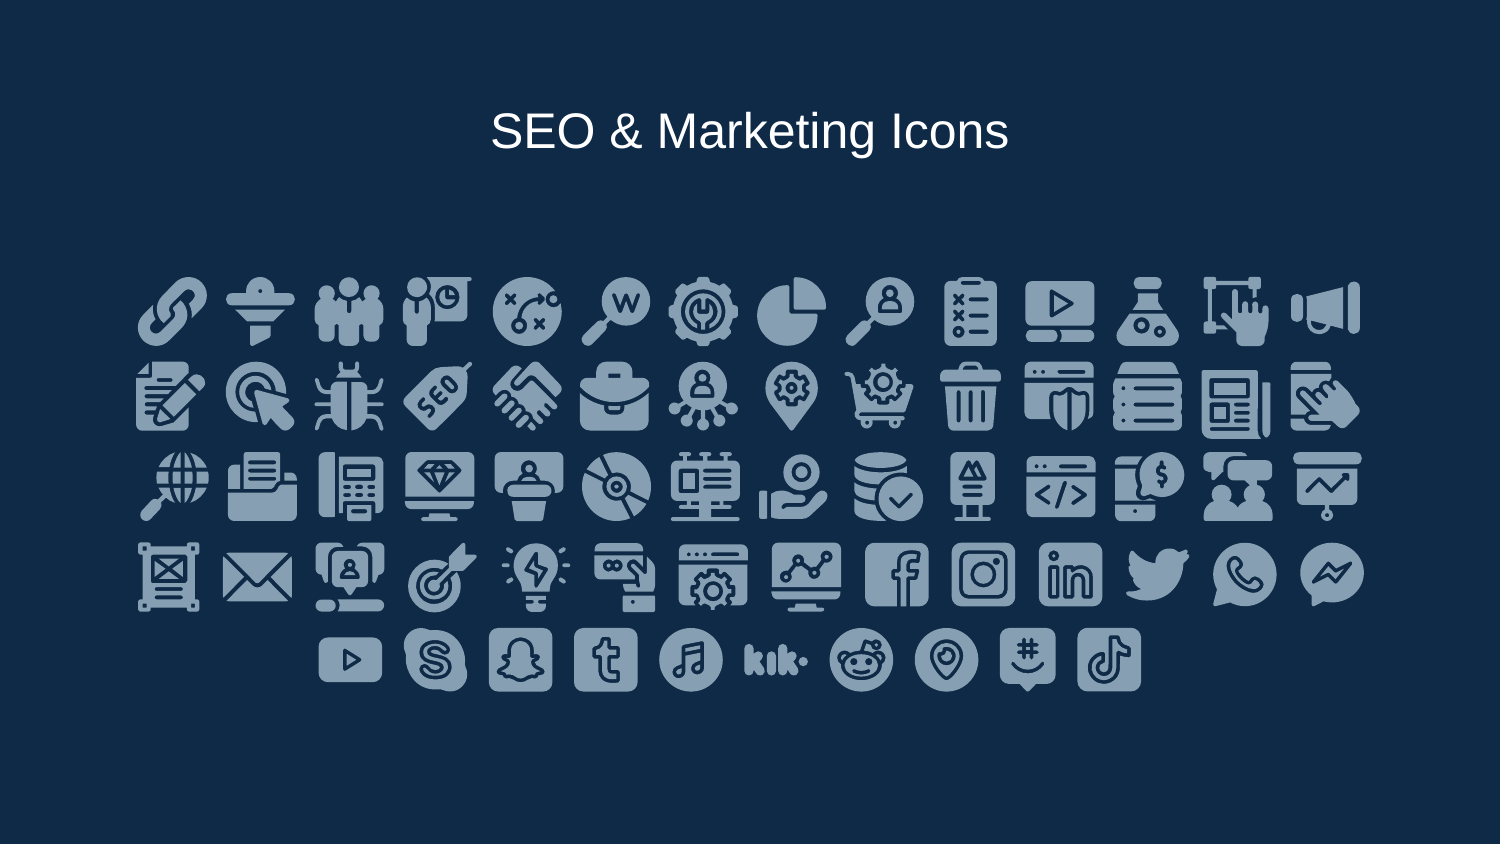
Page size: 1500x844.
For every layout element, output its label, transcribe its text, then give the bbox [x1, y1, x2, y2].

text_box [1290, 361, 1331, 370]
text_box [136, 361, 189, 431]
text_box [1025, 281, 1095, 326]
text_box [1347, 281, 1360, 334]
text_box [1113, 378, 1183, 431]
text_box [606, 476, 627, 497]
text_box [508, 407, 522, 421]
text_box [402, 297, 431, 346]
text_box [225, 361, 287, 423]
text_box [793, 277, 827, 310]
text_box [1038, 542, 1103, 607]
text_box [407, 277, 428, 298]
text_box [505, 547, 514, 554]
text_box [318, 637, 383, 683]
text_box [864, 363, 902, 401]
text_box [1203, 452, 1248, 481]
text_box [744, 643, 765, 676]
text_box [421, 513, 458, 522]
text_box [1071, 391, 1086, 431]
text_box [844, 371, 914, 429]
text_box [1203, 276, 1261, 334]
text_box [405, 452, 475, 497]
text_box [854, 482, 877, 501]
text_box [1026, 456, 1096, 473]
text_box [622, 595, 656, 613]
text_box [225, 277, 295, 306]
text_box [1290, 373, 1332, 415]
text_box [403, 361, 473, 431]
text_box [494, 393, 508, 407]
text_box [187, 374, 206, 392]
text_box [338, 456, 384, 514]
text_box [140, 487, 176, 521]
text_box [1306, 287, 1344, 335]
text_box [492, 277, 562, 347]
text_box [226, 580, 289, 602]
text_box [608, 405, 621, 411]
text_box [314, 285, 384, 346]
text_box [158, 452, 175, 468]
text_box [1114, 456, 1143, 465]
text_box [338, 277, 359, 298]
text_box [940, 361, 1001, 382]
text_box [318, 452, 335, 518]
text_box [408, 542, 477, 613]
text_box [1220, 289, 1269, 347]
text_box [351, 378, 384, 431]
text_box [173, 452, 181, 468]
text_box [227, 484, 297, 521]
text_box [1203, 460, 1273, 521]
text_box [659, 627, 723, 692]
text_box [156, 277, 207, 324]
text_box [678, 564, 748, 606]
text_box [670, 452, 740, 522]
text_box [172, 471, 181, 484]
text_box [521, 476, 537, 481]
text_box [426, 277, 472, 322]
text_box [854, 498, 887, 521]
text_box [173, 487, 181, 504]
text_box [787, 603, 825, 612]
text_box [513, 543, 558, 592]
text_box [314, 378, 347, 431]
text_box [854, 466, 907, 485]
text_box [1213, 542, 1277, 607]
text_box [1077, 627, 1142, 692]
text_box [488, 627, 553, 692]
text_box [586, 456, 609, 479]
text_box [624, 494, 647, 517]
text_box [494, 452, 564, 493]
text_box [190, 452, 207, 468]
text_box [574, 627, 638, 692]
text_box [315, 599, 336, 612]
text_box [1296, 468, 1358, 521]
text_box [527, 421, 536, 431]
text_box [694, 572, 732, 610]
text_box [668, 276, 738, 347]
text_box [514, 361, 562, 398]
text_box [1059, 329, 1095, 342]
text_box [1126, 548, 1190, 601]
text_box [895, 553, 917, 607]
text_box [829, 627, 894, 692]
text_box [234, 309, 286, 322]
text_box [162, 383, 197, 417]
text_box [944, 277, 997, 346]
text_box [765, 361, 818, 431]
text_box [1300, 542, 1364, 607]
text_box [1201, 370, 1262, 439]
text_box [347, 505, 372, 522]
text_box [771, 542, 842, 588]
text_box [558, 547, 566, 554]
text_box [336, 361, 362, 378]
text_box [1115, 468, 1156, 501]
text_box [315, 542, 344, 583]
text_box [156, 471, 169, 484]
text_box [594, 555, 643, 580]
text_box [1133, 277, 1162, 290]
text_box [580, 361, 650, 403]
text_box [184, 471, 193, 484]
text_box [196, 471, 209, 484]
text_box [157, 409, 171, 423]
text_box [757, 285, 818, 346]
text_box [222, 556, 245, 598]
text_box [999, 627, 1056, 692]
text_box [1132, 293, 1164, 310]
text_box [138, 542, 200, 612]
title SEO & Marketing Icons [118, 83, 1382, 163]
text_box [515, 414, 529, 428]
text_box [558, 577, 566, 584]
text_box [506, 577, 514, 584]
text_box [562, 563, 571, 568]
text_box [594, 543, 644, 552]
text_box [759, 490, 768, 519]
text_box [603, 452, 652, 501]
text_box [137, 300, 188, 346]
text_box [507, 484, 552, 497]
text_box [771, 591, 841, 600]
text_box [1053, 391, 1068, 431]
text_box [766, 651, 777, 676]
text_box [1139, 452, 1185, 498]
text_box [944, 386, 997, 431]
text_box [356, 542, 385, 583]
text_box [243, 452, 281, 489]
text_box [581, 472, 631, 521]
text_box [1024, 382, 1094, 420]
text_box [1290, 418, 1331, 431]
text_box [284, 472, 297, 481]
text_box [184, 452, 192, 468]
text_box [668, 361, 738, 431]
text_box [331, 550, 369, 596]
text_box [270, 556, 292, 599]
text_box [337, 599, 385, 612]
text_box [1117, 361, 1179, 374]
text_box [1026, 476, 1096, 518]
text_box [678, 544, 748, 561]
text_box [239, 375, 272, 408]
text_box [950, 452, 995, 521]
text_box [798, 656, 808, 667]
text_box [581, 277, 651, 346]
text_box [226, 552, 289, 584]
text_box [865, 542, 929, 607]
text_box [501, 400, 515, 414]
text_box [525, 464, 533, 473]
text_box [951, 542, 1016, 607]
text_box [783, 454, 820, 491]
text_box [190, 487, 207, 503]
text_box [1116, 313, 1179, 346]
text_box [228, 464, 241, 489]
text_box [1115, 504, 1156, 522]
text_box [250, 325, 271, 347]
text_box [511, 501, 547, 522]
text_box [1293, 452, 1362, 465]
text_box [419, 571, 449, 600]
text_box [622, 556, 656, 592]
text_box [854, 452, 907, 468]
text_box [1262, 382, 1271, 438]
text_box [778, 643, 799, 676]
text_box [1024, 361, 1094, 378]
text_box [501, 563, 510, 568]
text_box [403, 628, 468, 692]
text_box [1025, 329, 1058, 342]
text_box [1291, 293, 1304, 322]
text_box [878, 476, 924, 522]
text_box [525, 595, 546, 612]
text_box [184, 487, 192, 504]
text_box [254, 389, 295, 431]
text_box [492, 365, 558, 425]
text_box [579, 392, 649, 431]
text_box [137, 362, 149, 374]
text_box [771, 490, 828, 519]
text_box [404, 501, 474, 510]
text_box [549, 295, 558, 304]
text_box [914, 627, 979, 692]
text_box [845, 277, 915, 346]
text_box [1299, 380, 1360, 429]
